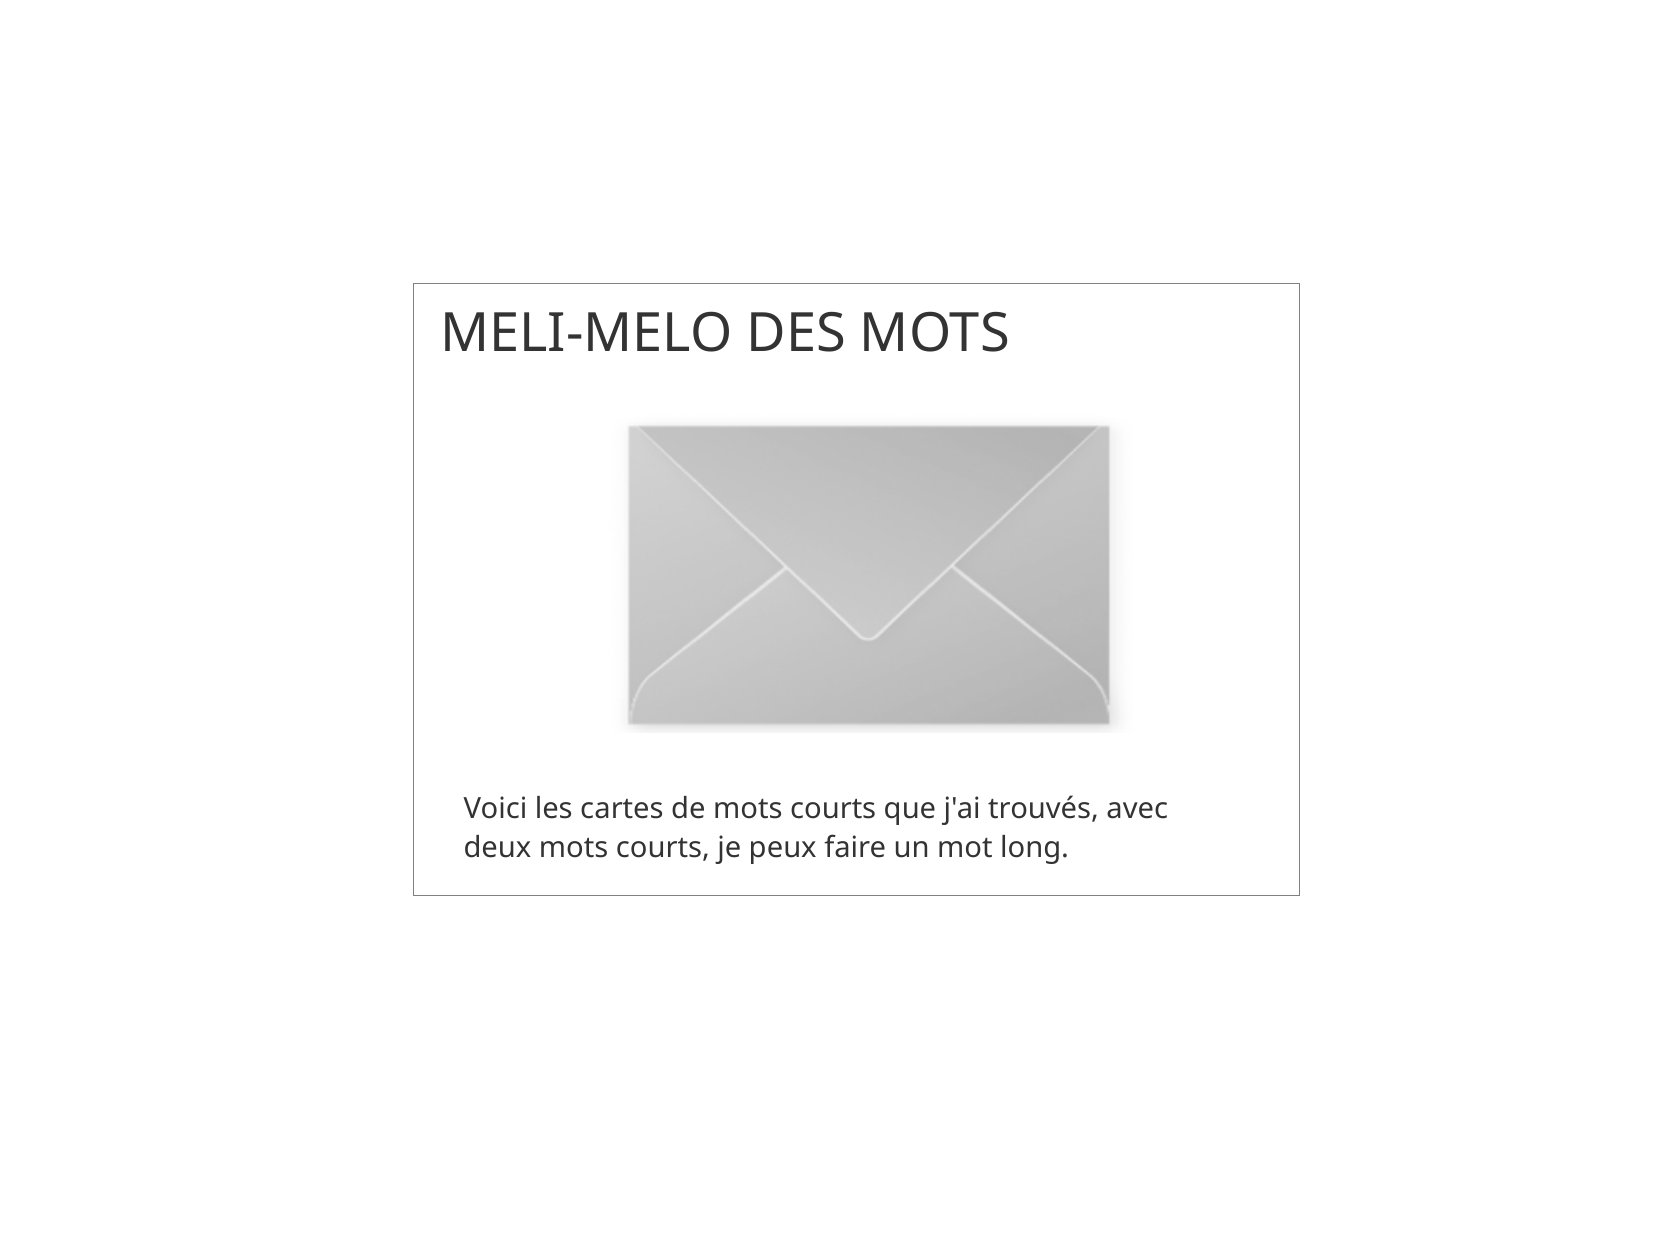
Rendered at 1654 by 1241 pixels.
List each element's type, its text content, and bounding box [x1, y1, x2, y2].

text_box Voici les cartes de mots courts que j'ai trouvés, avec deux mots courts, je peux faire un mot long. [448, 779, 1252, 879]
picture [602, 413, 1134, 733]
text_box MELI-MELO DES MOTS [425, 285, 1087, 456]
